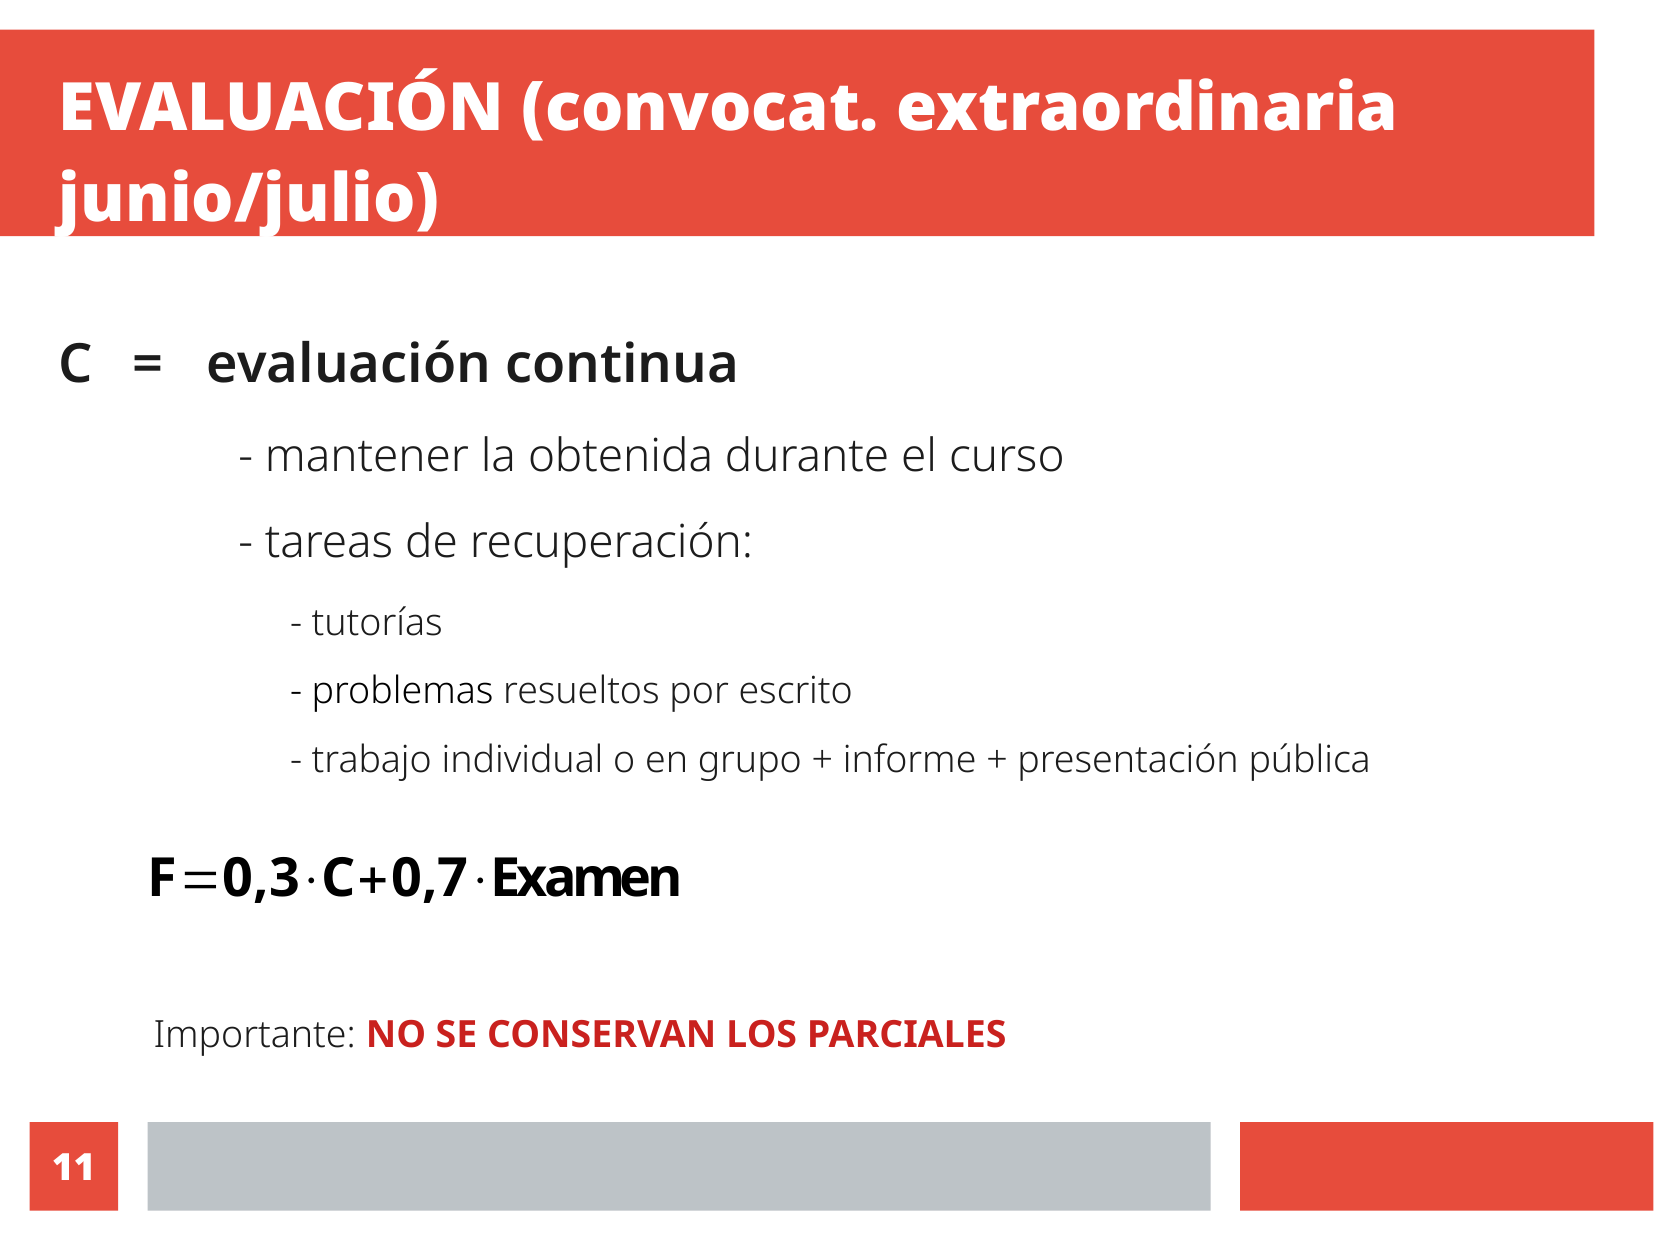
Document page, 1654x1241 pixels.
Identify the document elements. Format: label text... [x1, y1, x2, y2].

list C = evaluación continua - mantener la obtenida durante el curso - tareas de recuperación: - tutorías - problemas resueltos por escrito - trabajo individual o en grupo + informe + presentación pública Importante: NO SE CONSERVAN LOS PARCIALES [59, 324, 1565, 1093]
title EVALUACIÓN (convocat. extraordinaria junio/julio) [59, 59, 1595, 207]
chart [141, 844, 685, 910]
